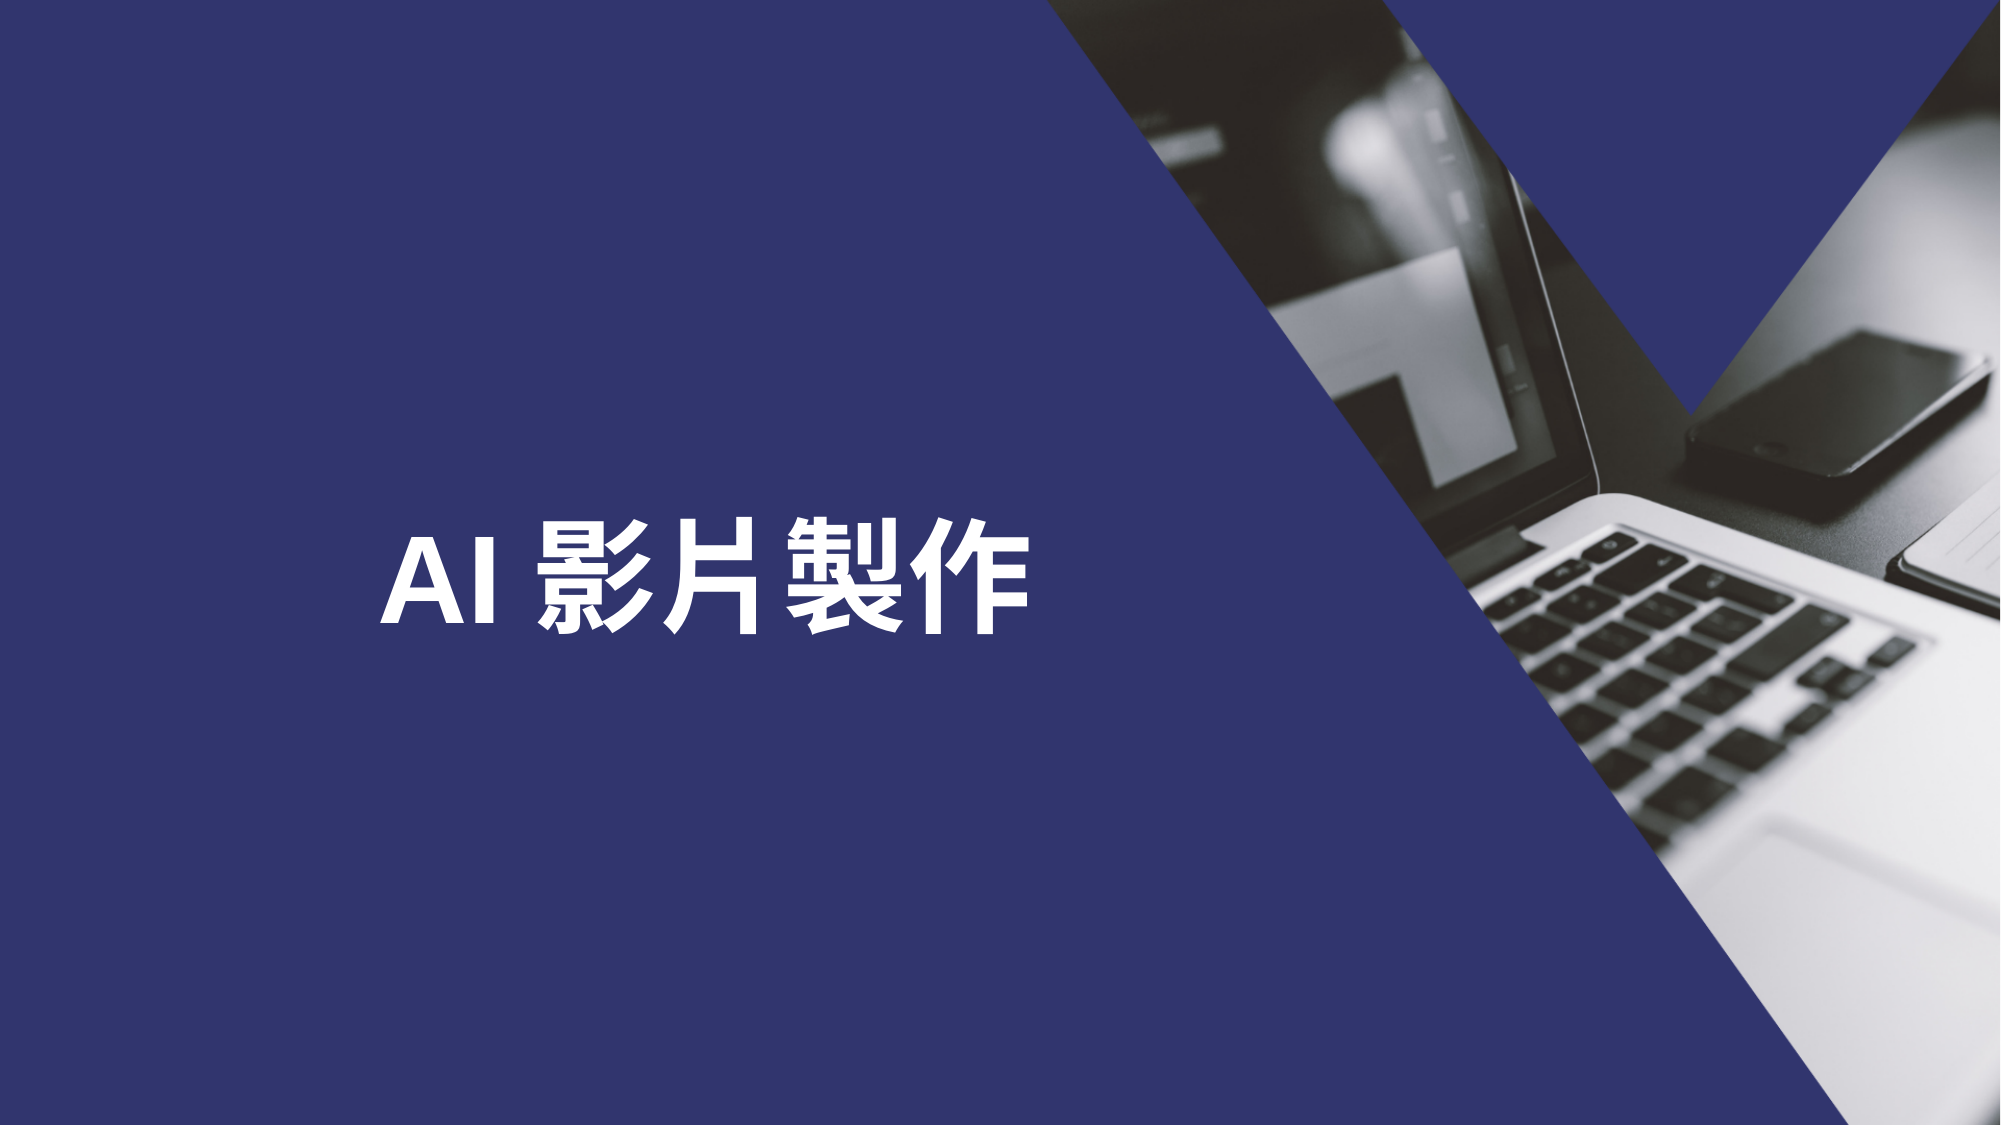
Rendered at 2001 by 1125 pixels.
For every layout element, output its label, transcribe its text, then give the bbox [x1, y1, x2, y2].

picture [0, 0, 2001, 1125]
title AI影片製作 [20, 297, 1390, 658]
